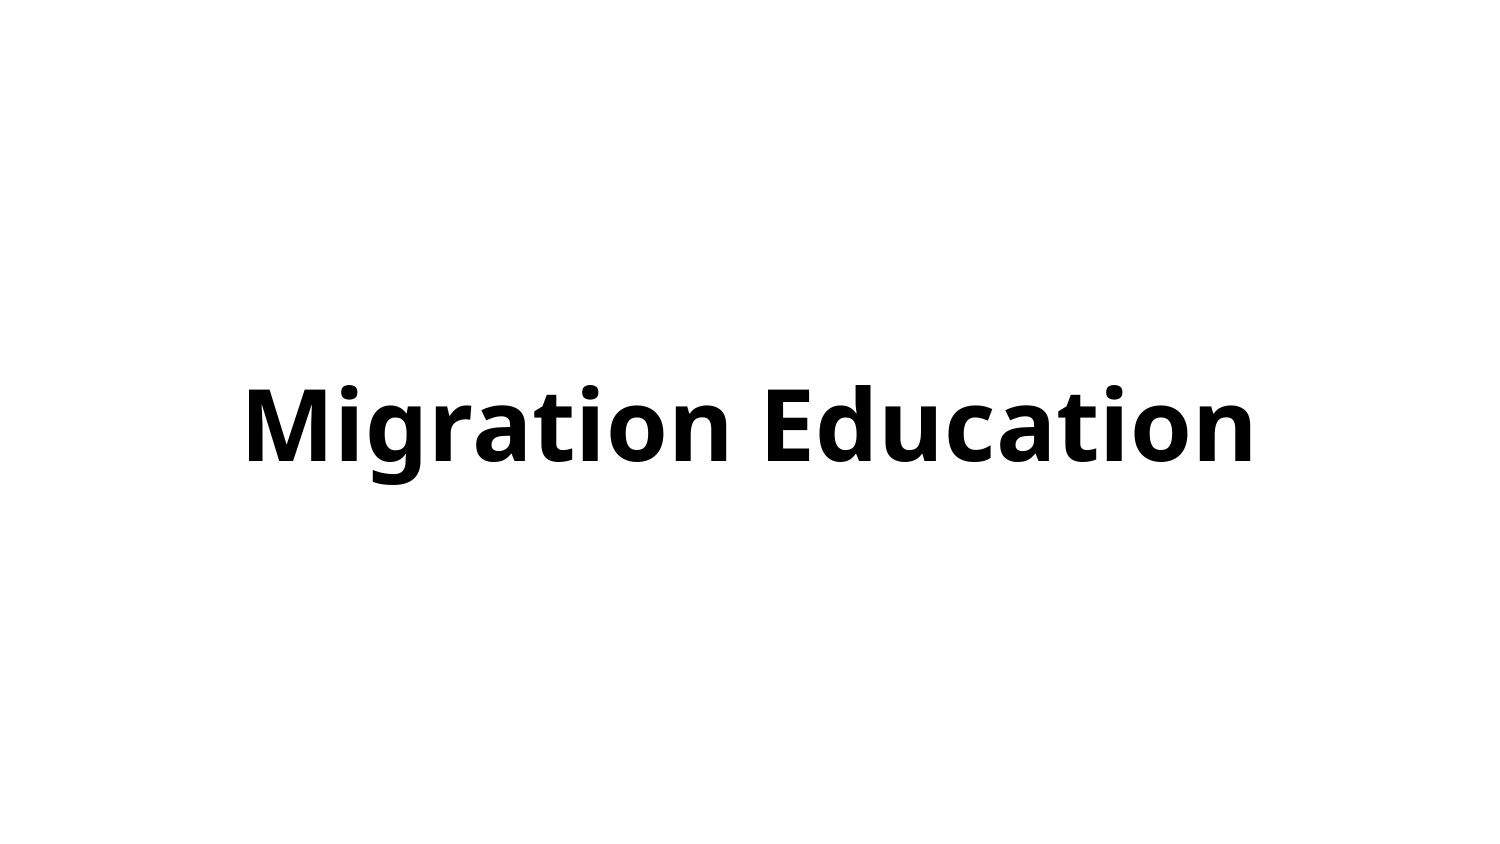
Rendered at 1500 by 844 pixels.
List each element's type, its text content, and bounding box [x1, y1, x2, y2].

title Migration Education [51, 352, 1449, 491]
